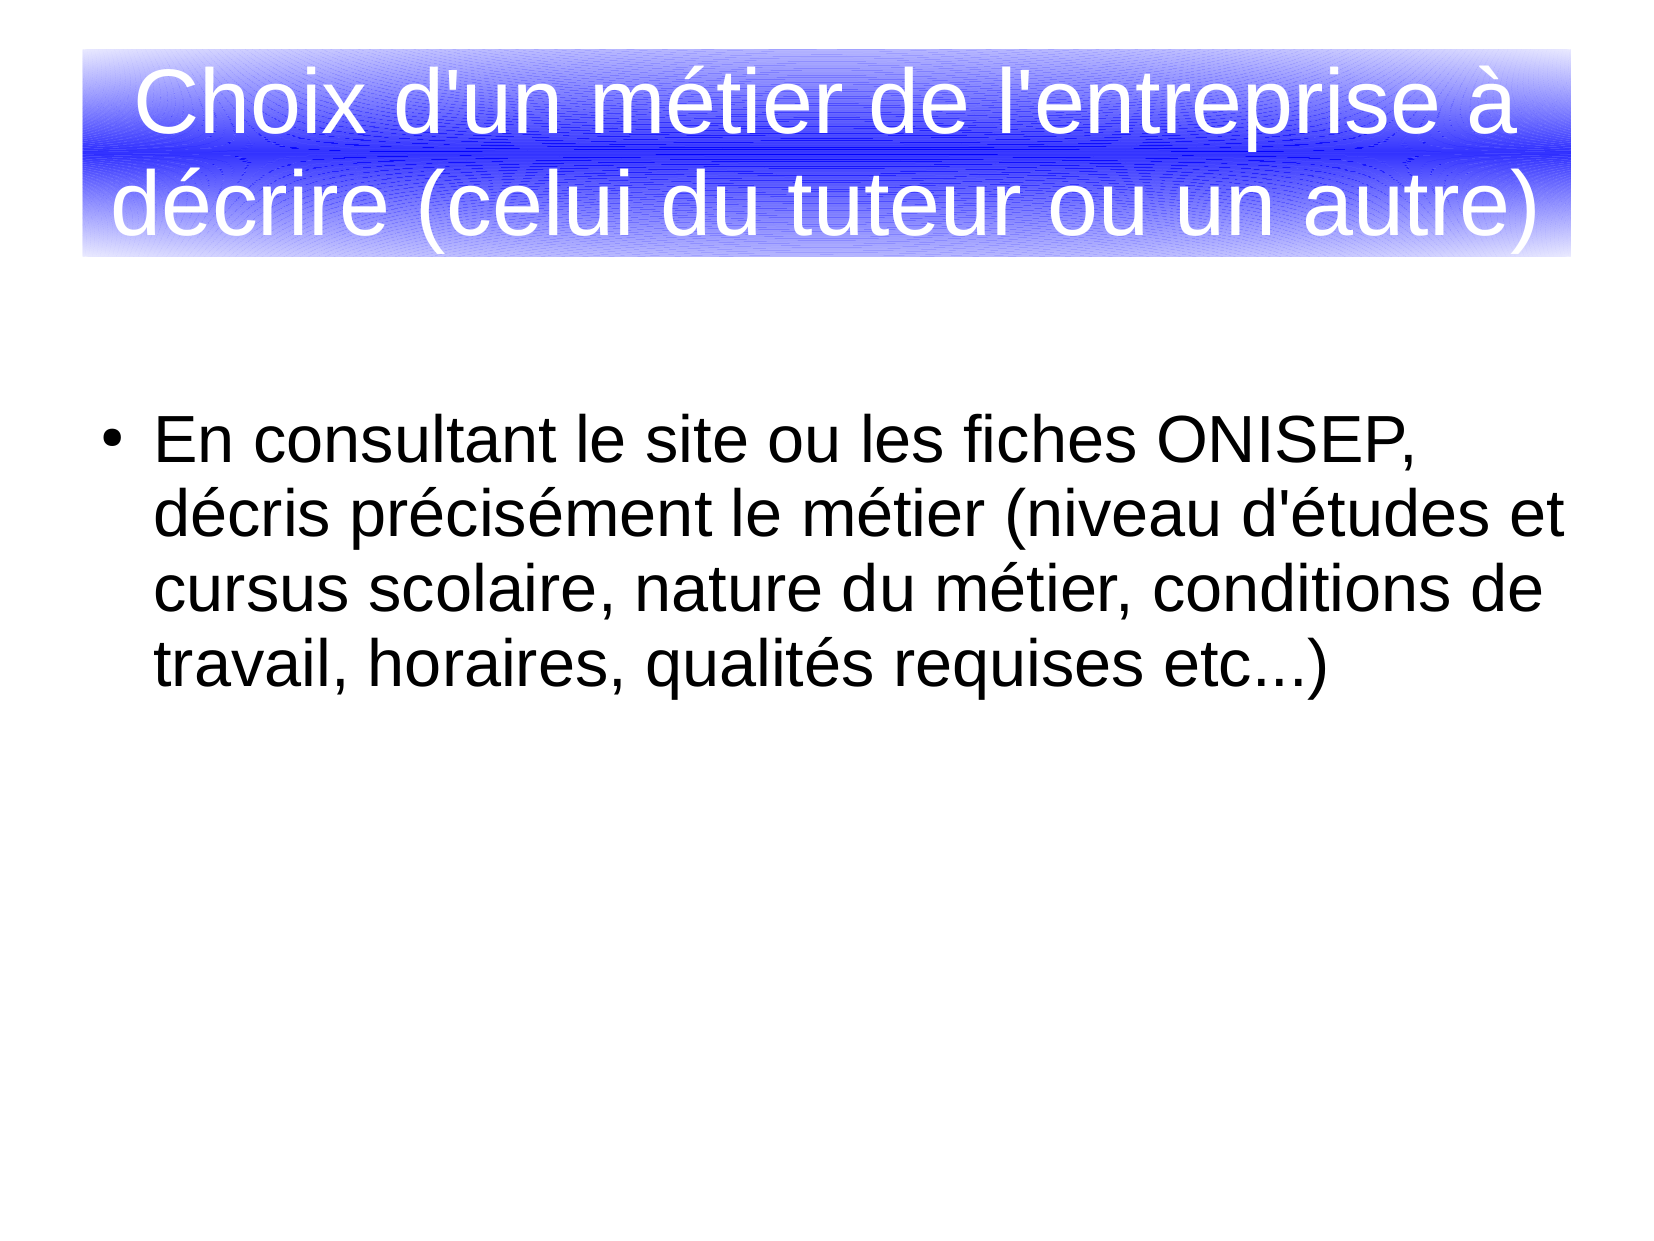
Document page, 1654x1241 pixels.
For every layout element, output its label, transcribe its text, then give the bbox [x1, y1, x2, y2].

title Choix d'un métier de l'entreprise à décrire (celui du tuteur ou un autre) [82, 49, 1571, 257]
list En consultant le site ou les fiches ONISEP, décris précisément le métier (niveau d'études et cursus scolaire, nature du métier, conditions de travail, horaires, qualités requises etc...) [82, 401, 1571, 1010]
